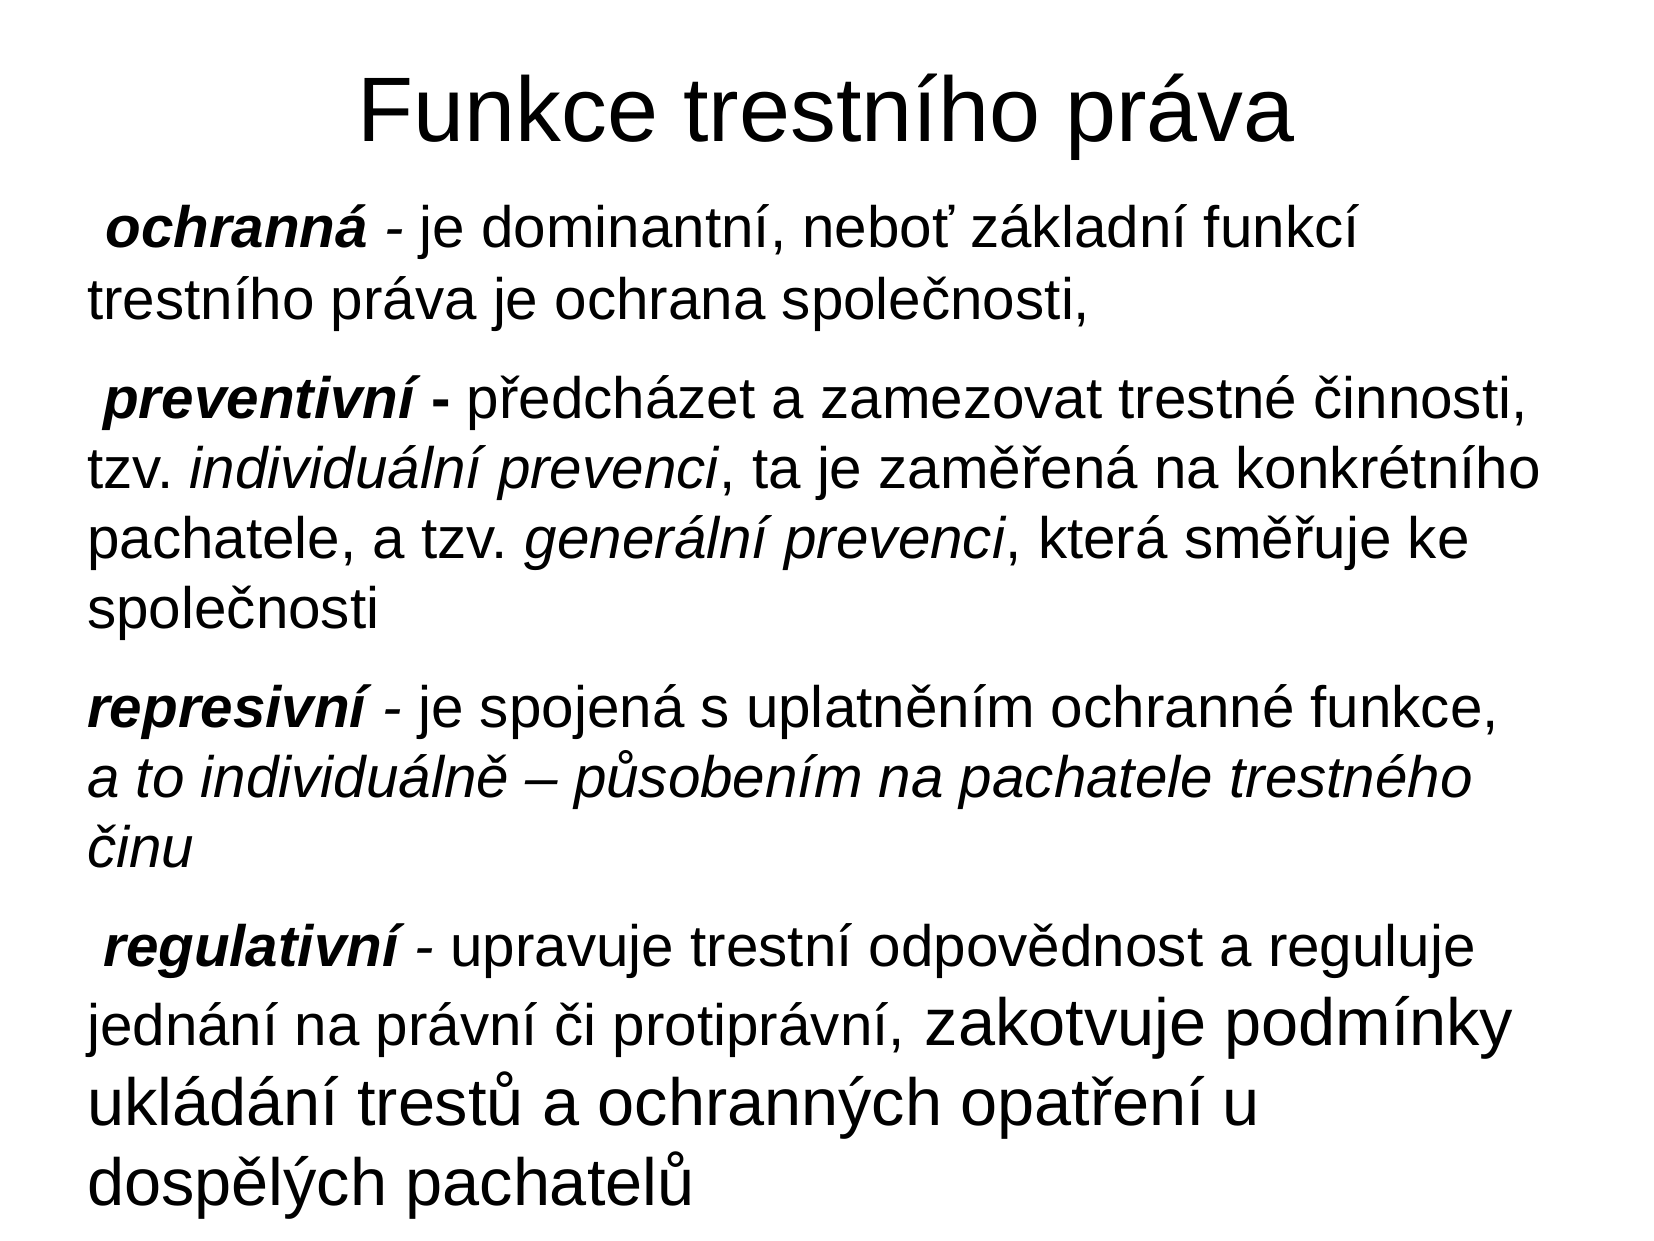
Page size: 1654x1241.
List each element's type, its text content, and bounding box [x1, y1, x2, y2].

title Funkce trestního práva [82, 49, 1571, 147]
list ochranná - je dominantní, neboť základní funkcí trestního práva je ochrana společnosti, preventivní - předcházet a zamezovat trestné činnosti, tzv. individuální prevenci, ta je zaměřená na konkrétního pachatele, a tzv. generální prevenci, která směřuje ke společnosti represivní - je spojená s uplatněním ochranné funkce, a to individuálně – působením na pachatele trestného činu regulativní - upravuje trestní odpovědnost a reguluje jednání na právní či protiprávní, zakotvuje podmínky ukládání trestů a ochranných opatření u dospělých pachatelů [87, 181, 1543, 1241]
